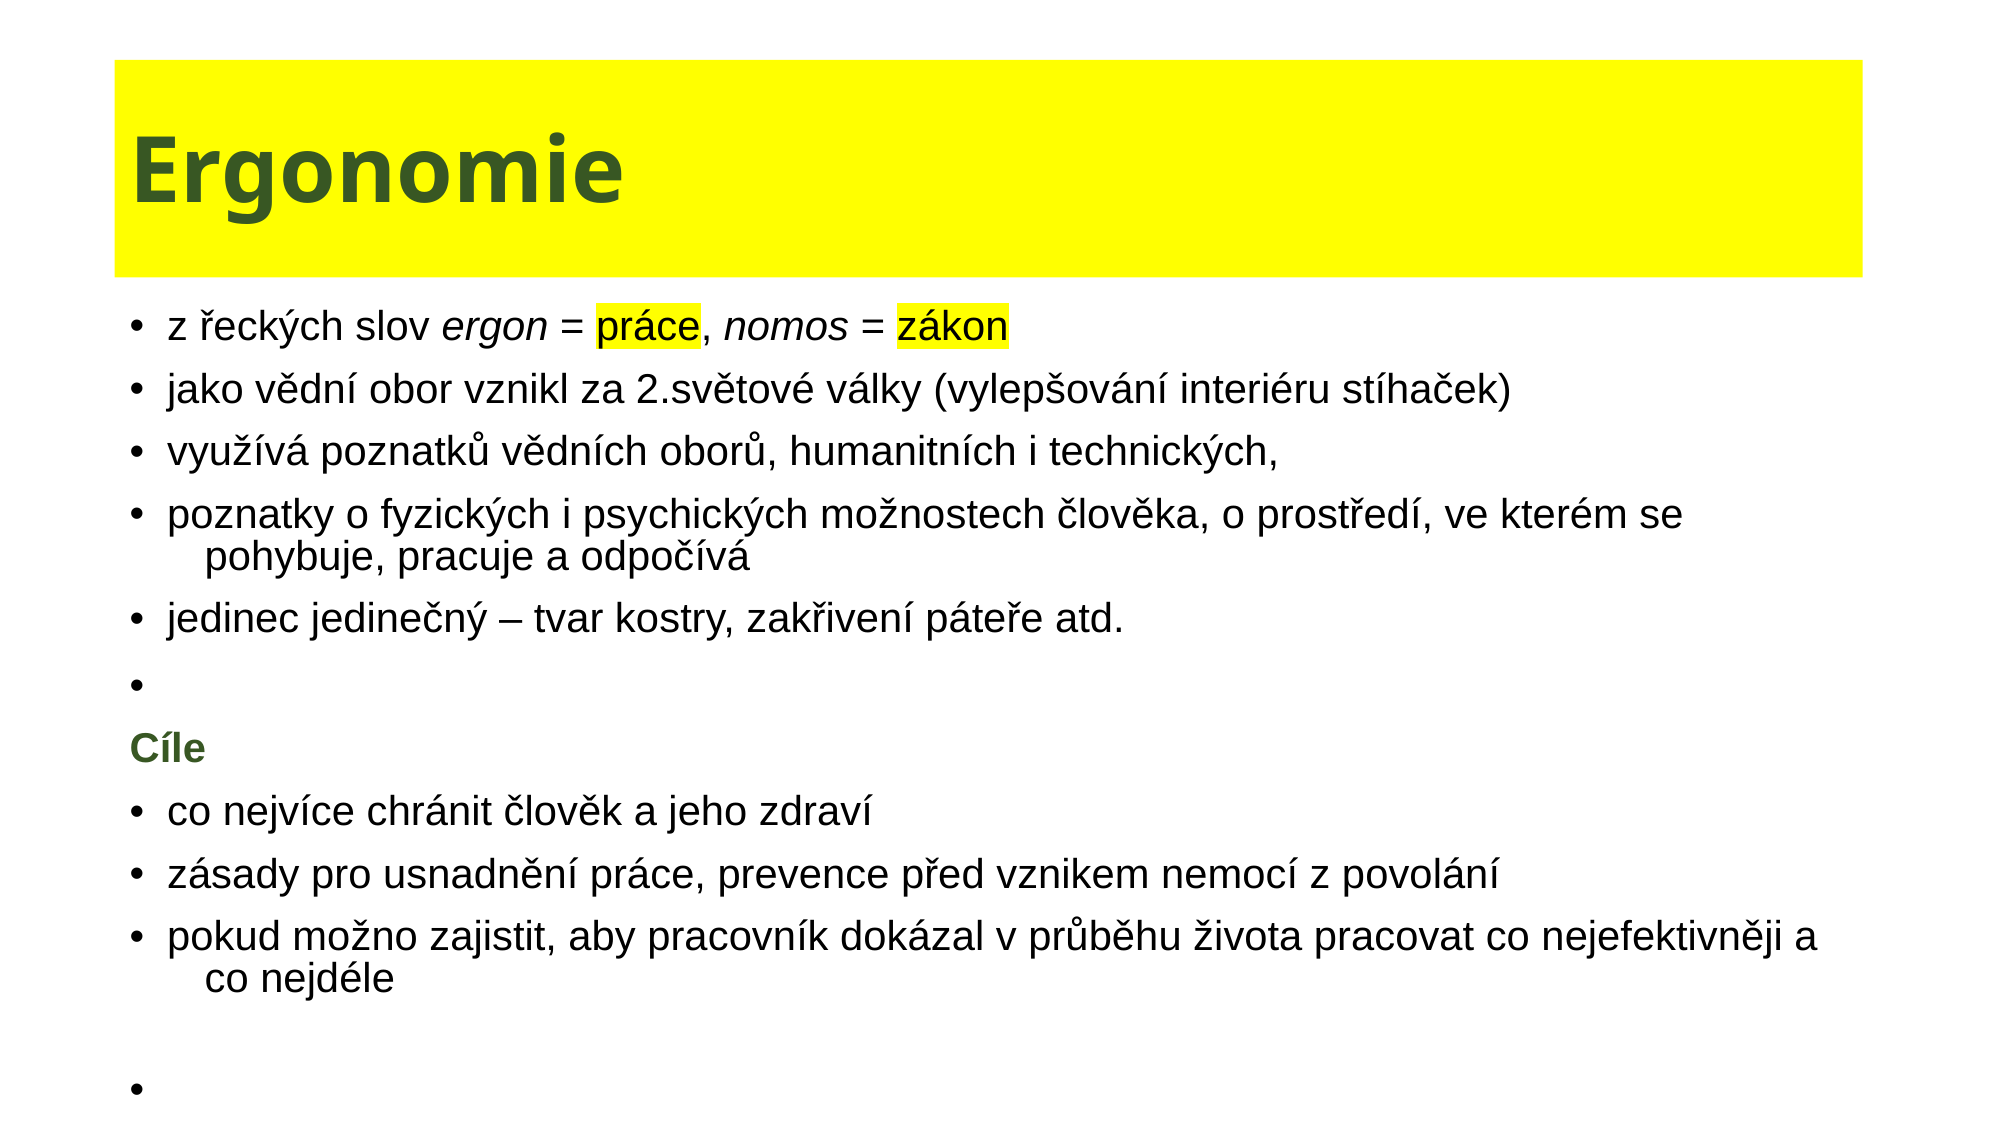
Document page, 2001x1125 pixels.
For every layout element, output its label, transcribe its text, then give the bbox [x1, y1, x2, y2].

title Ergonomie [114, 59, 1863, 278]
list z řeckých slov ergon = práce, nomos = zákon jako vědní obor vznikl za 2.světové války (vylepšování interiéru stíhaček) využívá poznatků vědních oborů, humanitních i technických, poznatky o fyzických i psychických možnostech člověka, o prostředí, ve kterém se pohybuje, pracuje a odpočívá jedinec jedinečný – tvar kostry, zakřivení páteře atd. Cíle co nejvíce chránit člověk a jeho zdraví zásady pro usnadnění práce, prevence před vznikem nemocí z povolání pokud možno zajistit, aby pracovník dokázal v průběhu života pracovat co nejefektivněji a co nejdéle [114, 299, 1863, 1066]
